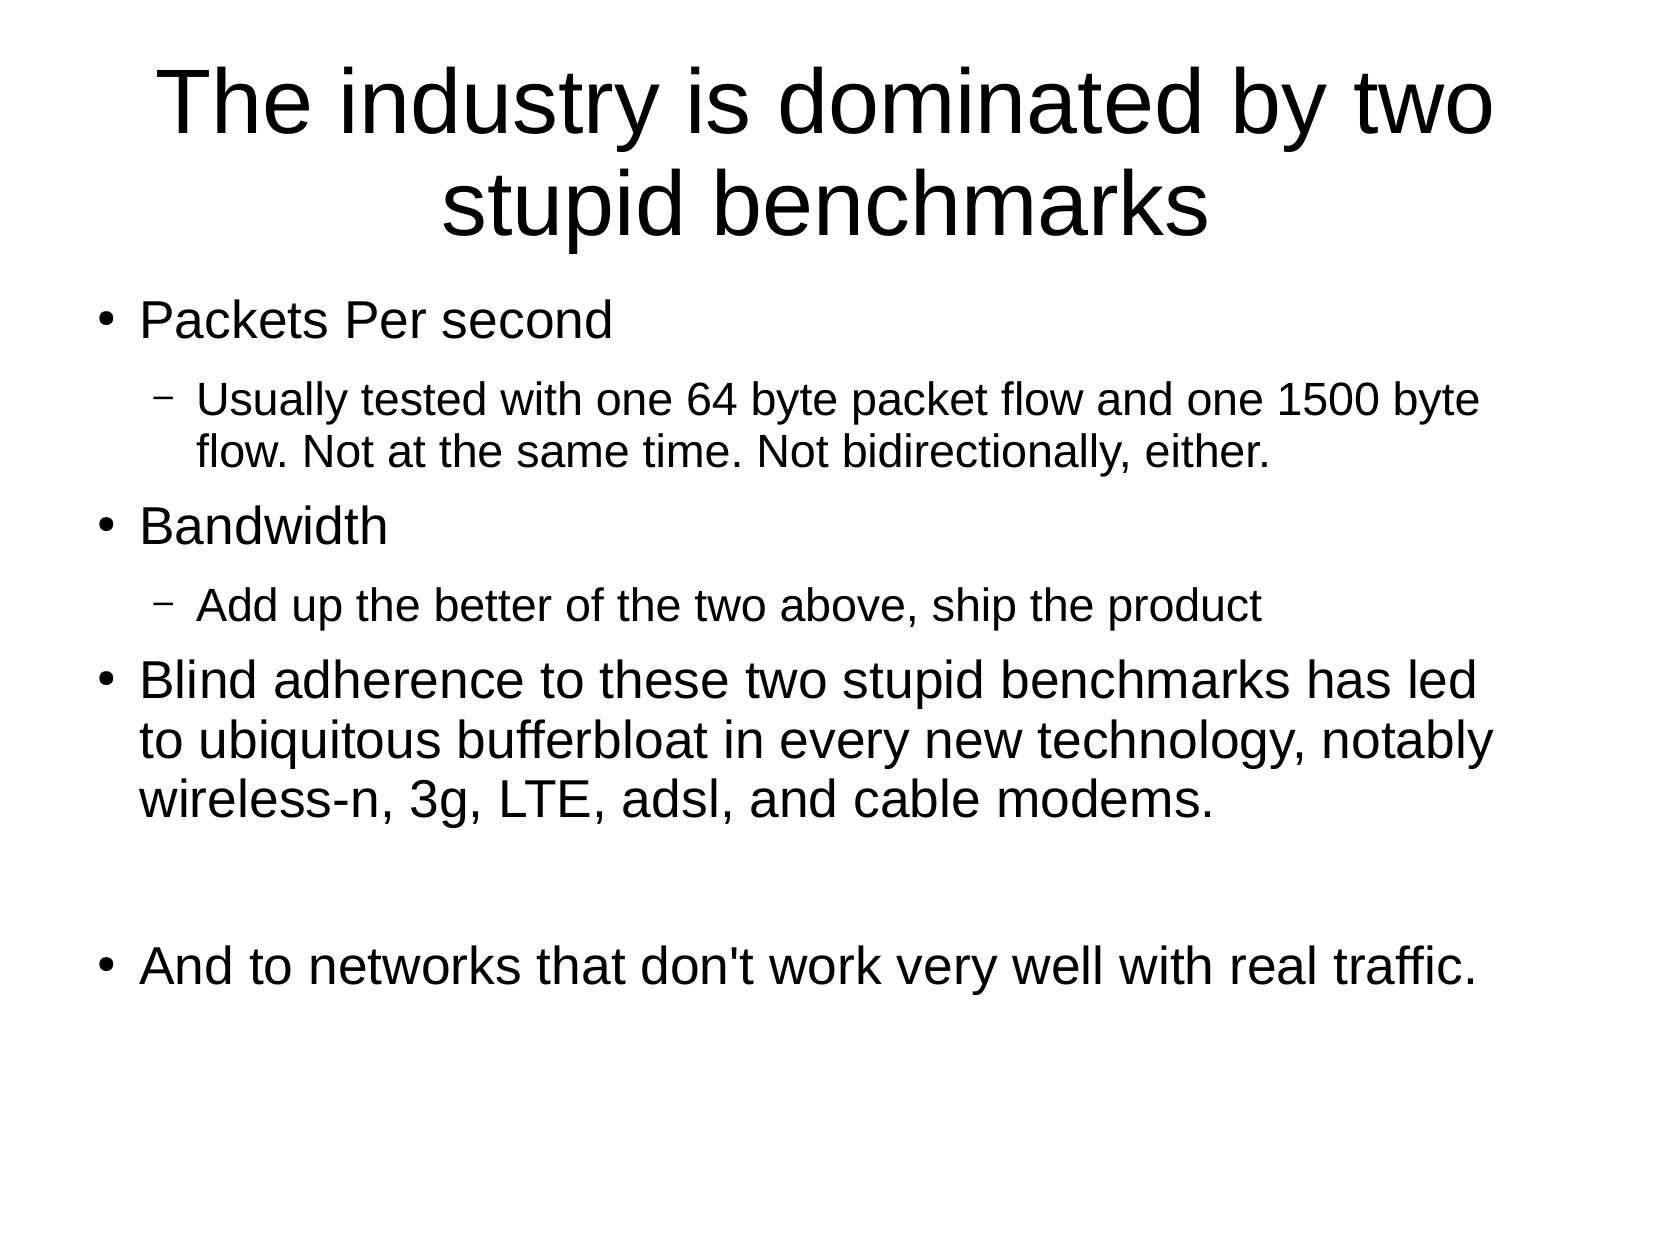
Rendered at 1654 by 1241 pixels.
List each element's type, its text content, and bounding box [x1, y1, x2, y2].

title The industry is dominated by two stupid benchmarks [82, 49, 1571, 257]
list Packets Per second Usually tested with one 64 byte packet flow and one 1500 byte flow. Not at the same time. Not bidirectionally, either. Bandwidth Add up the better of the two above, ship the product Blind adherence to these two stupid benchmarks has led to ubiquitous bufferbloat in every new technology, notably wireless-n, 3g, LTE, adsl, and cable modems. And to networks that don't work very well with real traffic. [82, 290, 1538, 1010]
